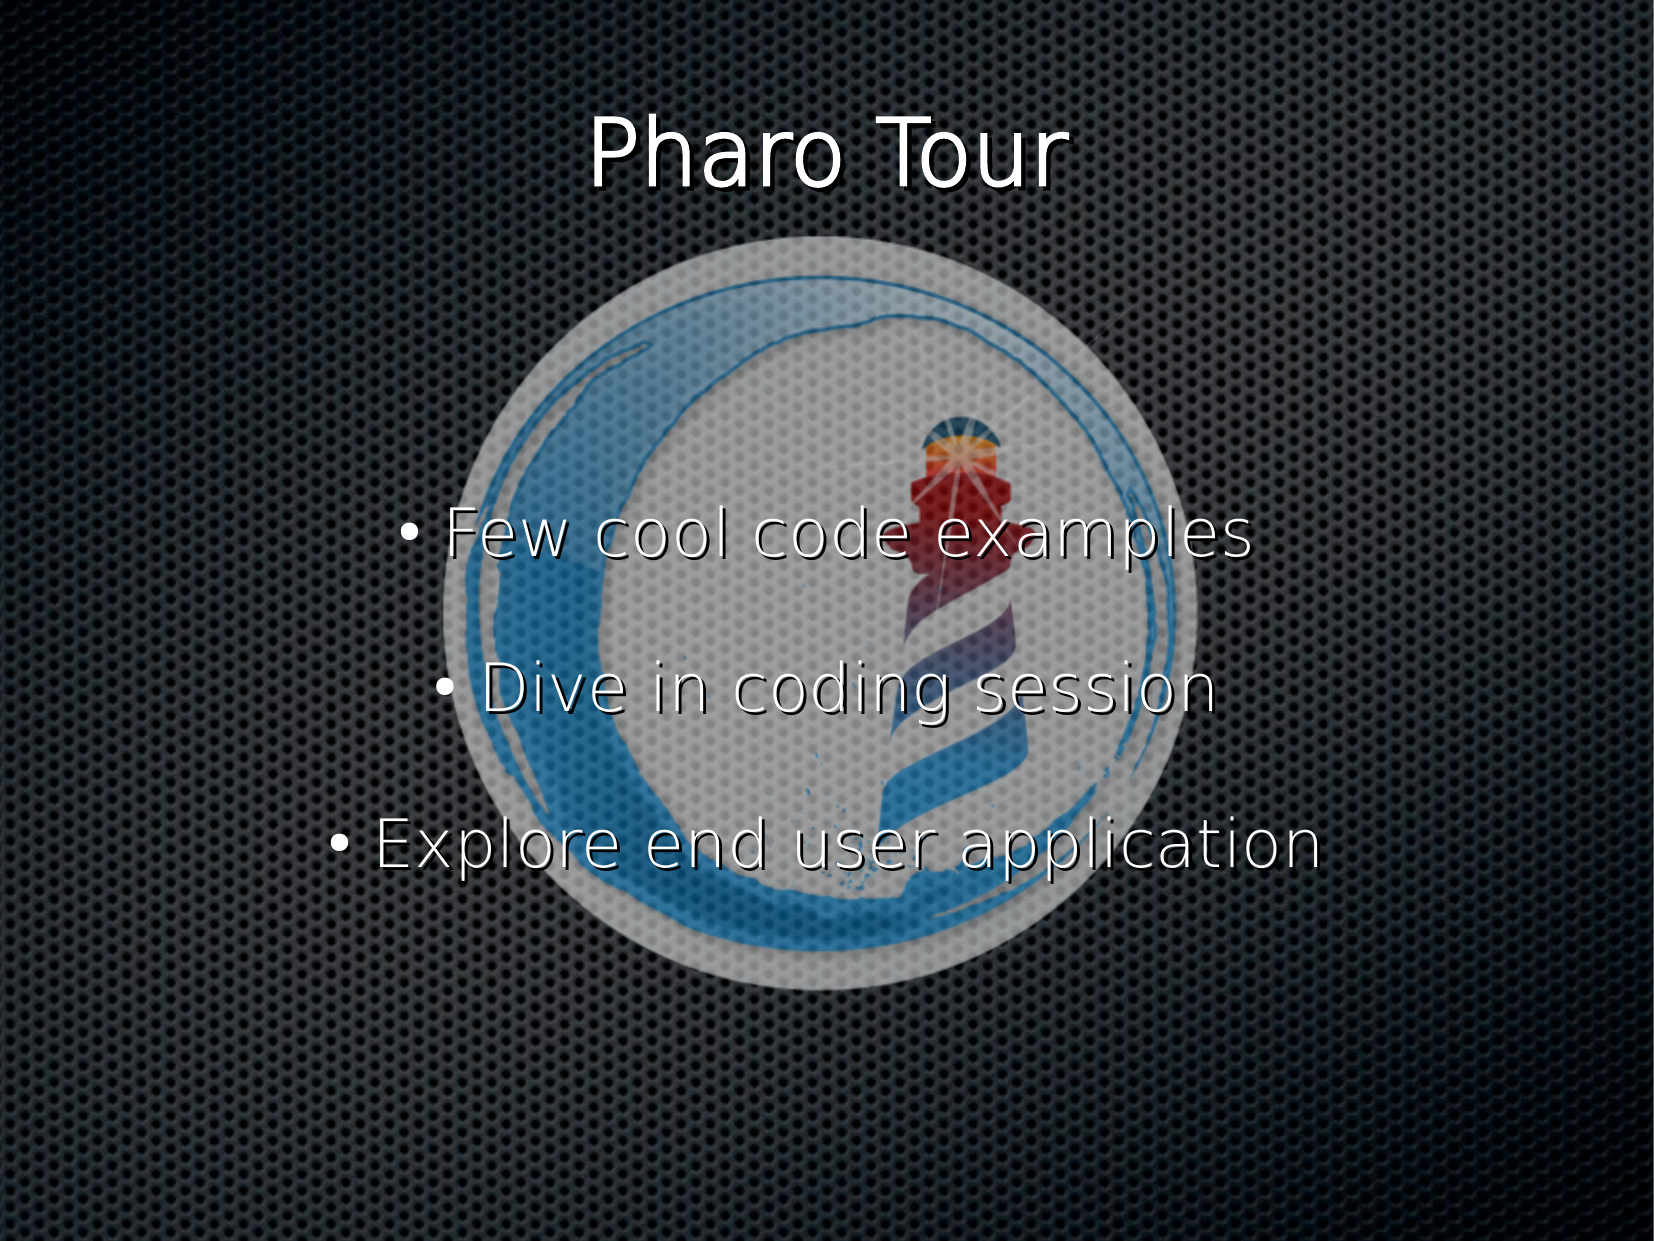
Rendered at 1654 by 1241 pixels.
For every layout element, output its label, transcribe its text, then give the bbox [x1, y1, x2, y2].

title Pharo Tour [82, 49, 1571, 257]
picture [0, 0, 1654, 1241]
subtitle Few cool code examples Dive in coding session Explore end user application [82, 290, 1571, 1010]
